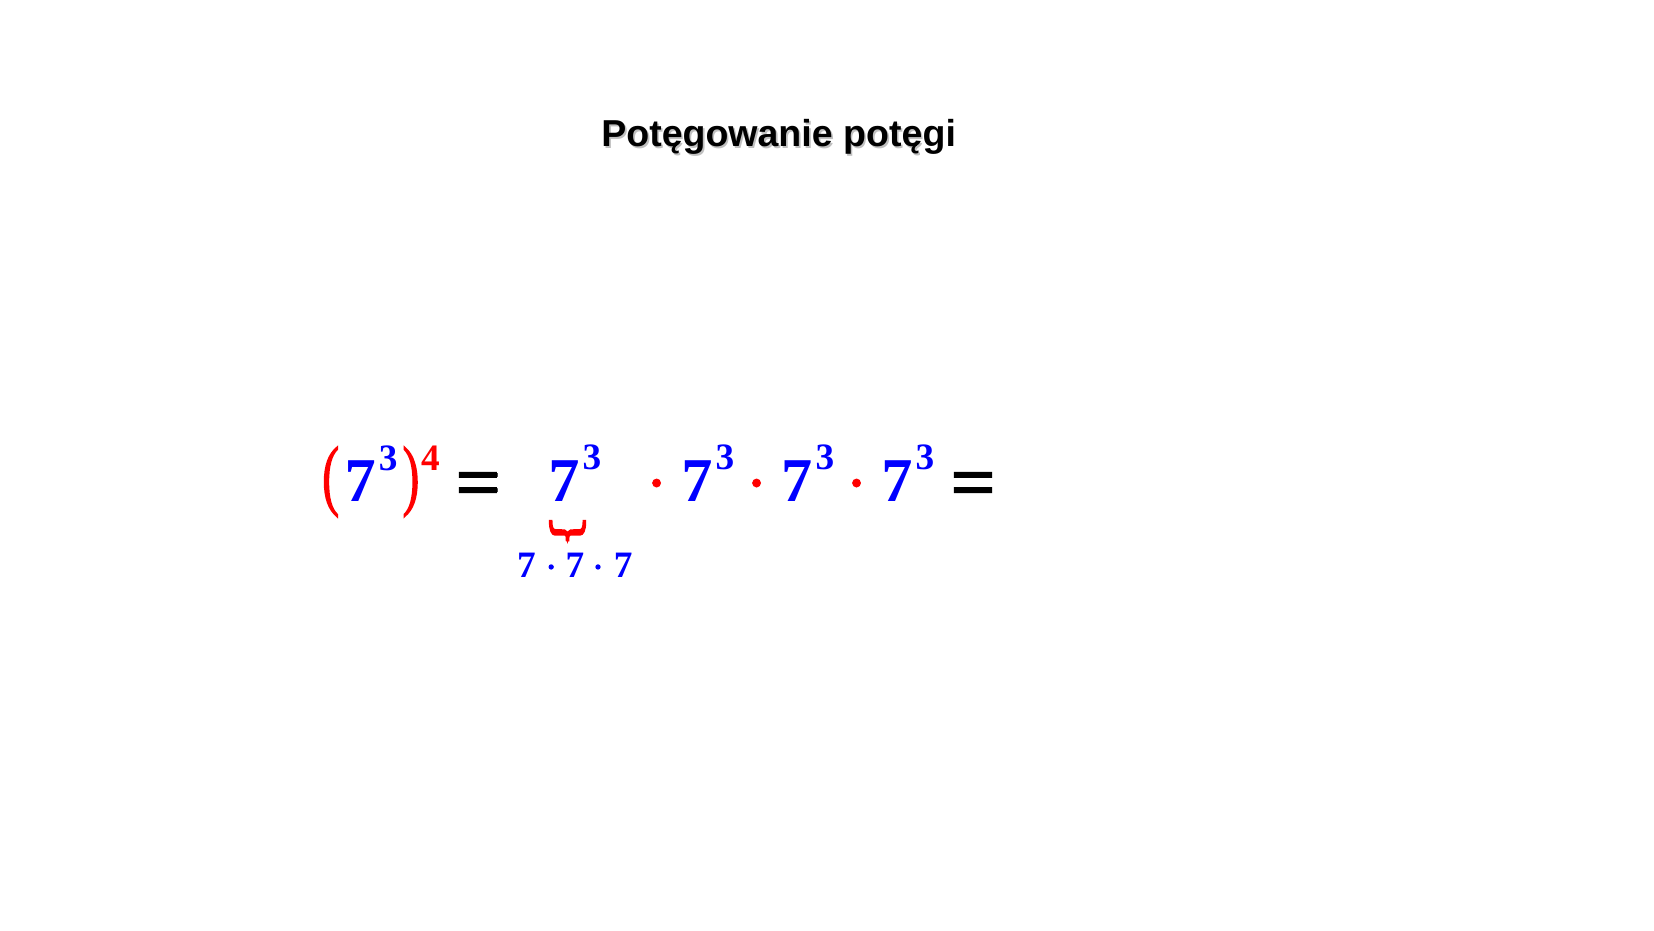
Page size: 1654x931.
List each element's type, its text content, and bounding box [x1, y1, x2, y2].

text_box Potęgowanie potęgi [586, 105, 972, 162]
chart [313, 437, 1012, 586]
